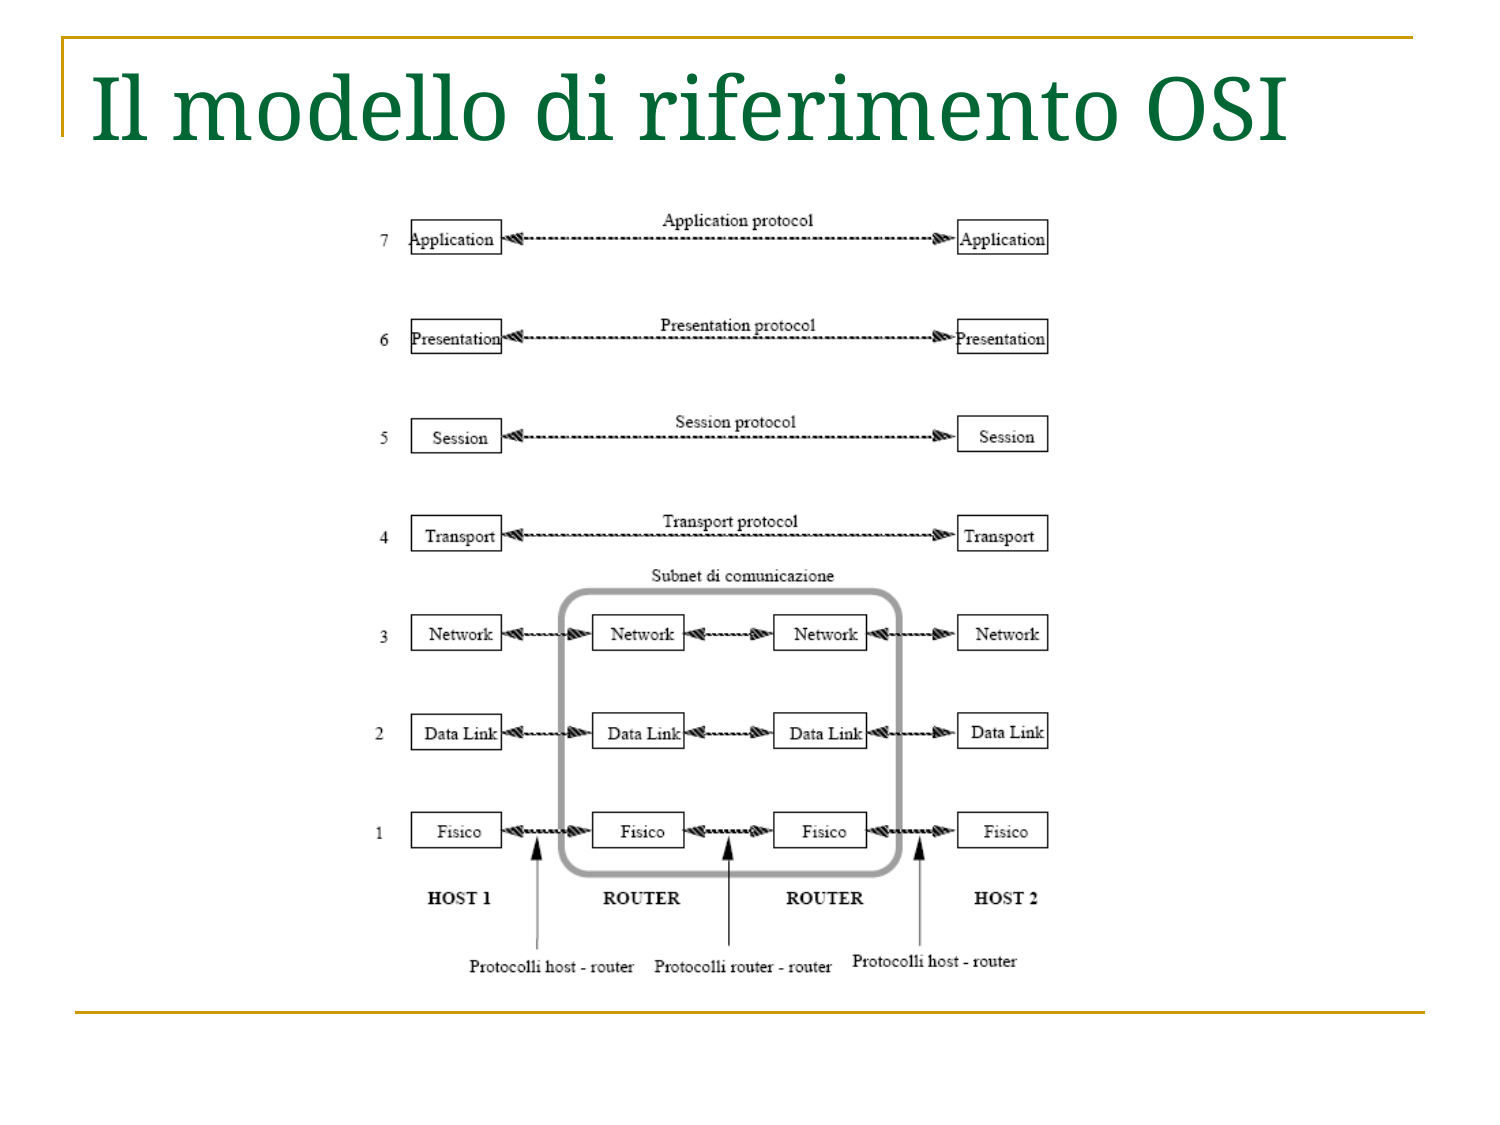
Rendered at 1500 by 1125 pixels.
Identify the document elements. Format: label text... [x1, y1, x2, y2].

title Il modello di riferimento OSI [75, 45, 1426, 233]
picture [351, 199, 1084, 997]
